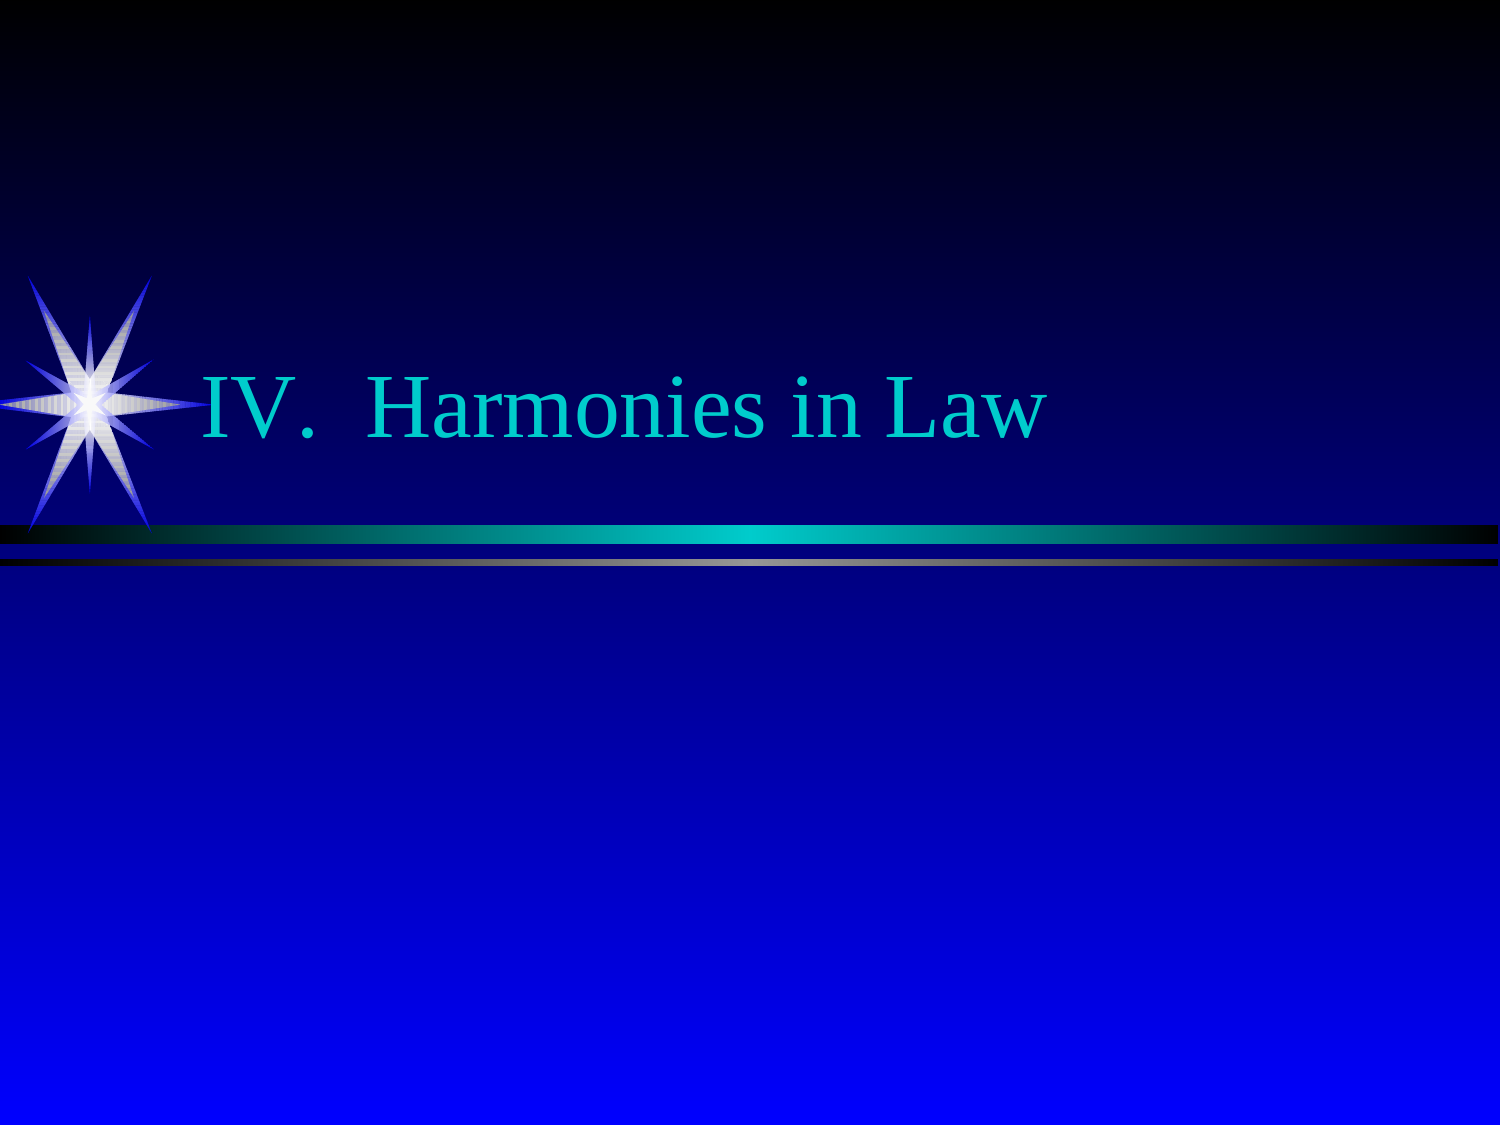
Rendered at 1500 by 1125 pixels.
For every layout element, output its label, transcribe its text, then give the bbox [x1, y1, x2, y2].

text_box 20 [131, 500, 141, 505]
text_box 20 [181, 400, 187, 409]
text_box 20 [131, 304, 141, 309]
text_box 20 [38, 500, 48, 505]
text_box 20 [38, 304, 48, 309]
title IV. Harmonies in Law [200, 312, 1476, 501]
